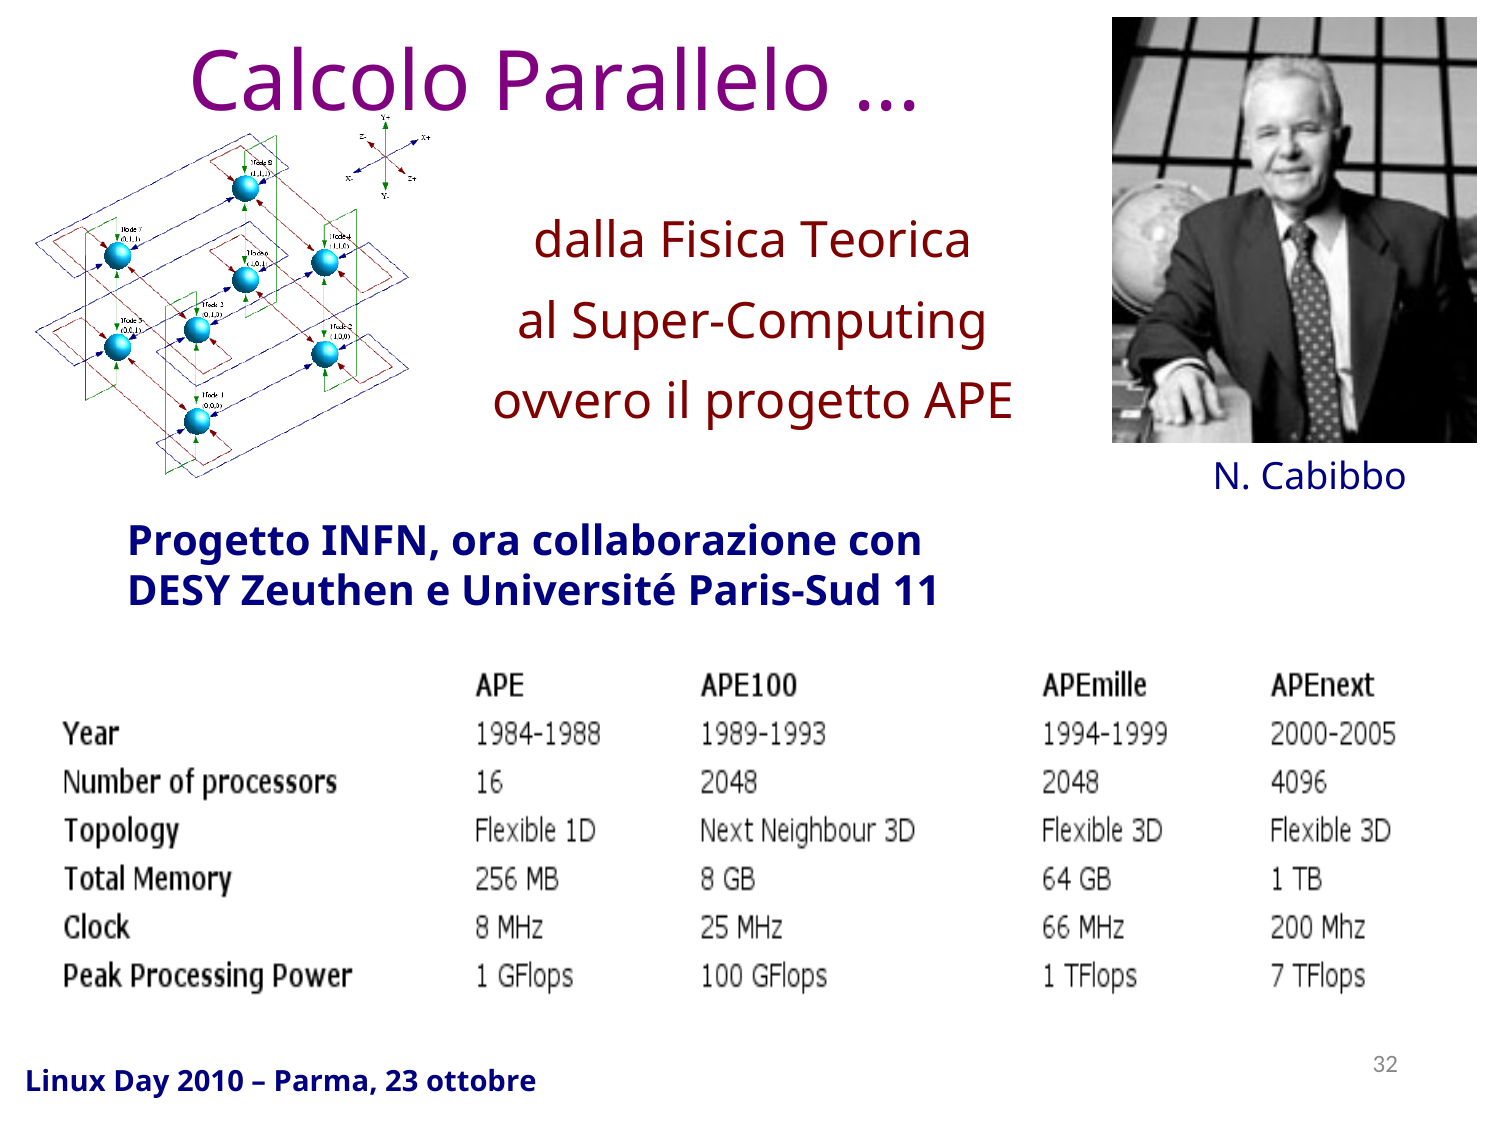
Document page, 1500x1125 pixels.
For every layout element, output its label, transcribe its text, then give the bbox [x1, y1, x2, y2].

picture [24, 100, 438, 497]
picture [57, 660, 1408, 999]
text_box N. Cabibbo [1197, 444, 1422, 506]
text_box dalla Fisica Teorica al Super-Computing ovvero il progetto APE [456, 155, 1051, 460]
text_box Progetto INFN, ora collaborazione con DESY Zeuthen e Université Paris-Sud 11 [112, 506, 957, 622]
picture [1112, 17, 1477, 443]
text_box Calcolo Parallelo ... [29, 8, 1080, 113]
